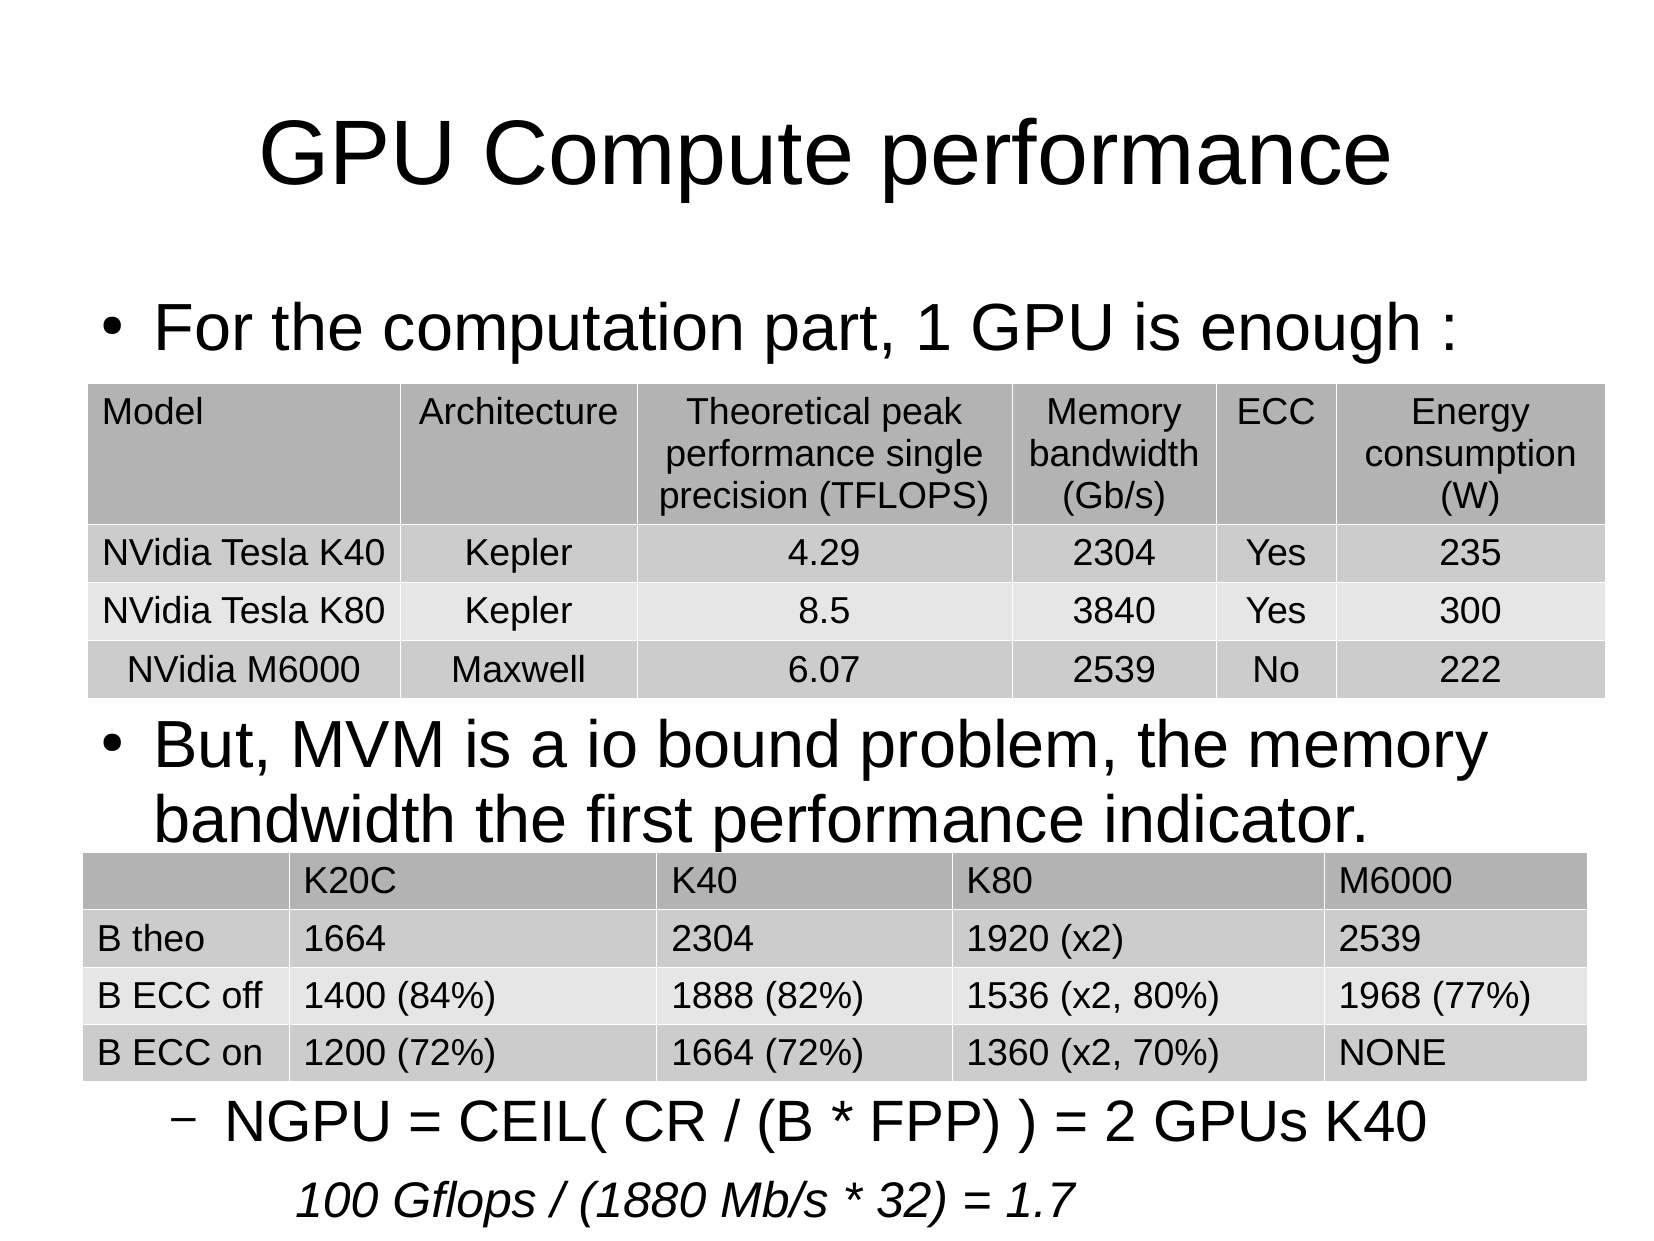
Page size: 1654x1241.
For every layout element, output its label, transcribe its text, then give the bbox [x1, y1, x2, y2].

table_cell Kepler [401, 525, 637, 582]
table_cell 2304 [657, 910, 952, 967]
table_header Theoretical peak performance single precision (TFLOPS) [638, 384, 1012, 524]
table_cell 222 [1337, 641, 1605, 698]
list For the computation part, 1 GPU is enough : But, MVM is a io bound problem, the memory bandwidth the first performance indicator. NGPU = CEIL( CR / (B * FPP) ) = 2 GPUs K40 100 Gflops / (1880 Mb/s * 32) = 1.7 [82, 290, 1571, 852]
title GPU Compute performance [82, 49, 1571, 257]
table_cell 300 [1337, 583, 1605, 640]
table_header Memory bandwidth (Gb/s) [1013, 384, 1216, 524]
table_cell B ECC off [83, 968, 289, 1024]
table_cell 1664 [290, 910, 656, 967]
table_cell NVidia M6000 [88, 641, 400, 698]
table_cell 6.07 [638, 641, 1012, 698]
table_header Model [88, 384, 400, 524]
table_cell 4.29 [638, 525, 1012, 582]
table_cell Yes [1217, 583, 1336, 640]
table_cell NONE [1325, 1025, 1587, 1081]
table_header K40 [657, 853, 952, 909]
table_header [83, 853, 289, 909]
table_cell 2539 [1013, 641, 1216, 698]
table_cell 1888 (82%) [657, 968, 952, 1024]
table_cell Yes [1217, 525, 1336, 582]
table_cell No [1217, 641, 1336, 698]
table_cell 1968 (77%) [1325, 968, 1587, 1024]
table_header Architecture [401, 384, 637, 524]
list For the computation part, 1 GPU is enough : But, MVM is a io bound problem, the memory bandwidth the first performance indicator. NGPU = CEIL( CR / (B * FPP) ) = 2 GPUs K40 100 Gflops / (1880 Mb/s * 32) = 1.7 [82, 1082, 1571, 1230]
table_header K20C [290, 853, 656, 909]
table_header K80 [953, 853, 1324, 909]
table_cell 1360 (x2, 70%) [953, 1025, 1324, 1081]
table_header Energy consumption (W) [1337, 384, 1605, 524]
table_cell 1400 (84%) [290, 968, 656, 1024]
table_header ECC [1217, 384, 1336, 524]
table_cell 3840 [1013, 583, 1216, 640]
table_cell 1920 (x2) [953, 910, 1324, 967]
table_cell 8.5 [638, 583, 1012, 640]
table_cell NVidia Tesla K80 [88, 583, 400, 640]
table_cell NVidia Tesla K40 [88, 525, 400, 582]
table_cell 1664 (72%) [657, 1025, 952, 1081]
table_cell Kepler [401, 583, 637, 640]
table_header M6000 [1325, 853, 1587, 909]
table_cell 2539 [1325, 910, 1587, 967]
table_cell 2304 [1013, 525, 1216, 582]
table_cell B ECC on [83, 1025, 289, 1081]
table_cell 235 [1337, 525, 1605, 582]
table_cell 1536 (x2, 80%) [953, 968, 1324, 1024]
table_cell 1200 (72%) [290, 1025, 656, 1081]
table_cell Maxwell [401, 641, 637, 698]
table_cell B theo [83, 910, 289, 967]
